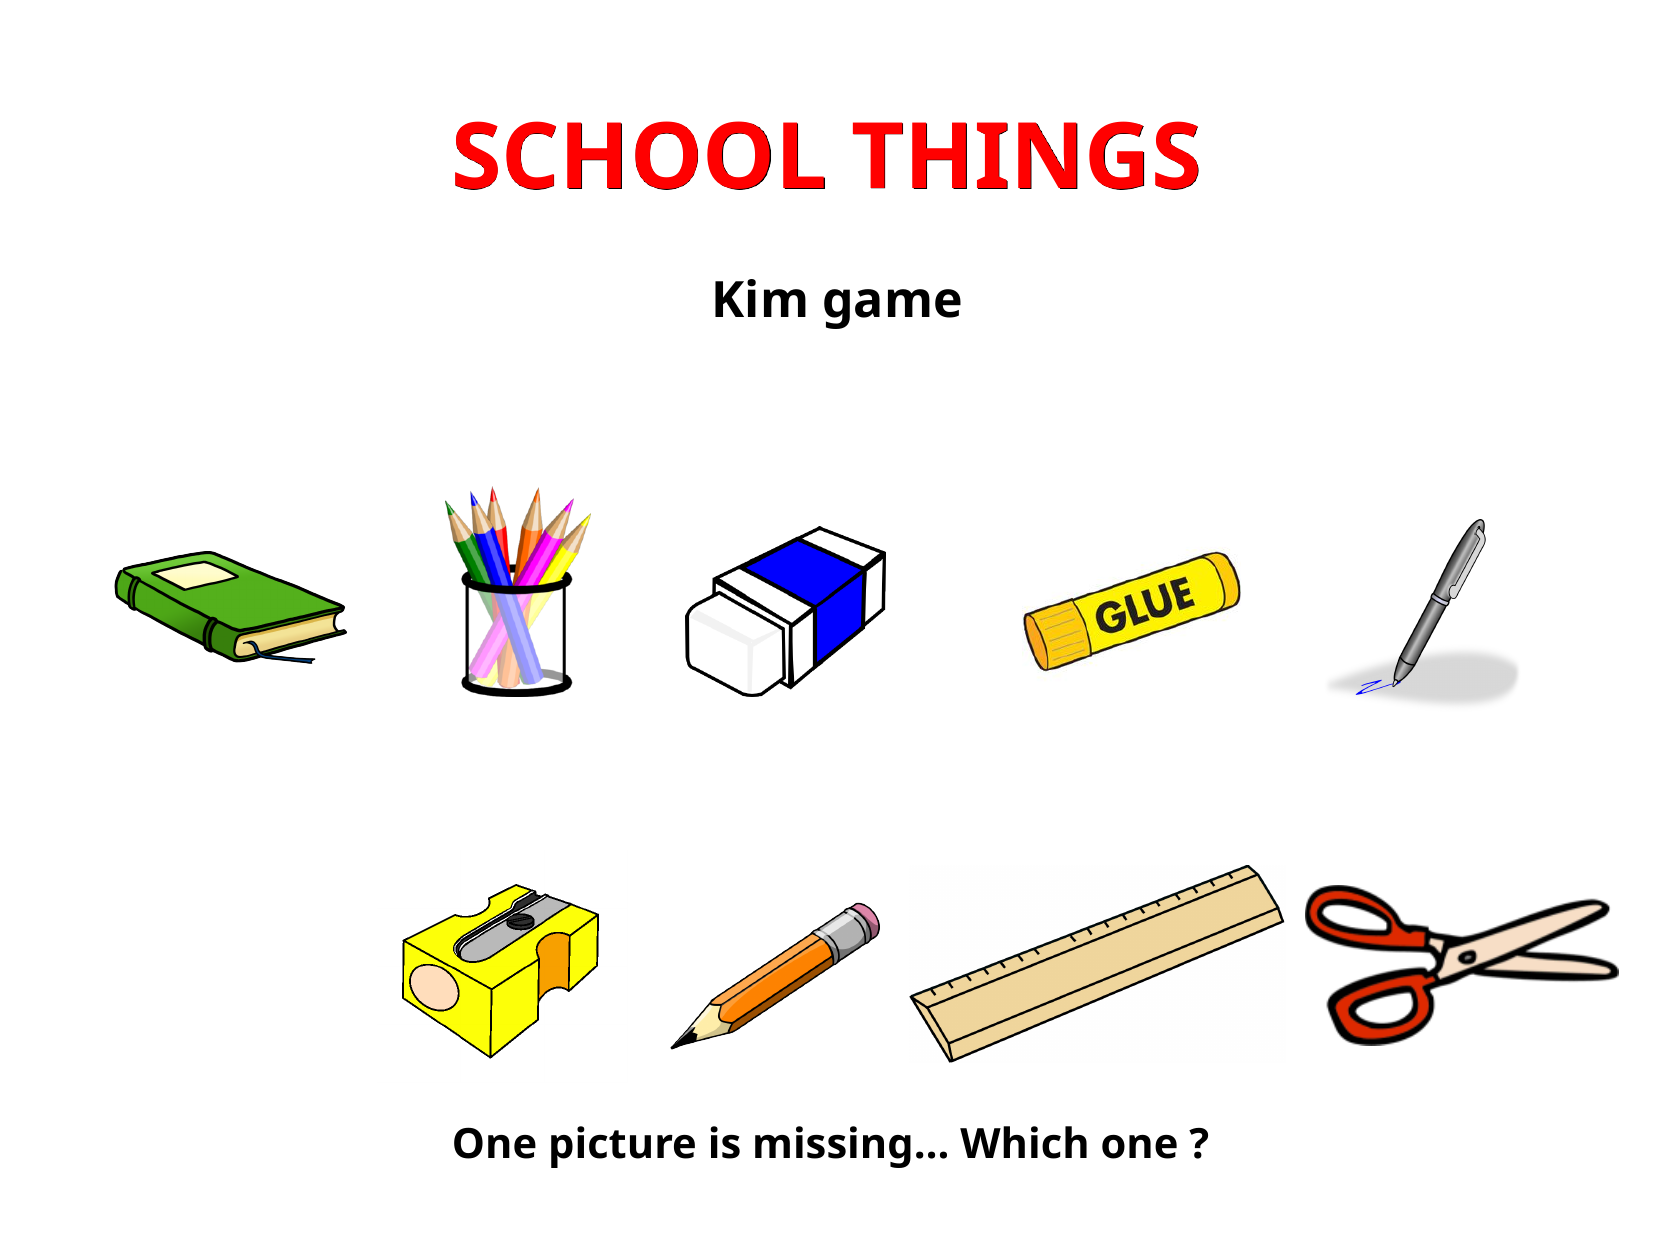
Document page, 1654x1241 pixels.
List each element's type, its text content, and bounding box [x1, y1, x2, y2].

picture [685, 526, 886, 697]
picture [661, 890, 889, 1062]
title SCHOOL THINGS [82, 49, 1571, 257]
picture [1022, 502, 1241, 721]
picture [909, 865, 1286, 1063]
picture [108, 543, 355, 674]
picture [377, 850, 628, 1083]
picture [1305, 885, 1619, 1046]
picture [1311, 519, 1533, 717]
picture [445, 486, 591, 697]
text_box One picture is missing… Which one ? [437, 1105, 1288, 1205]
text_box Kim game [696, 256, 1111, 334]
